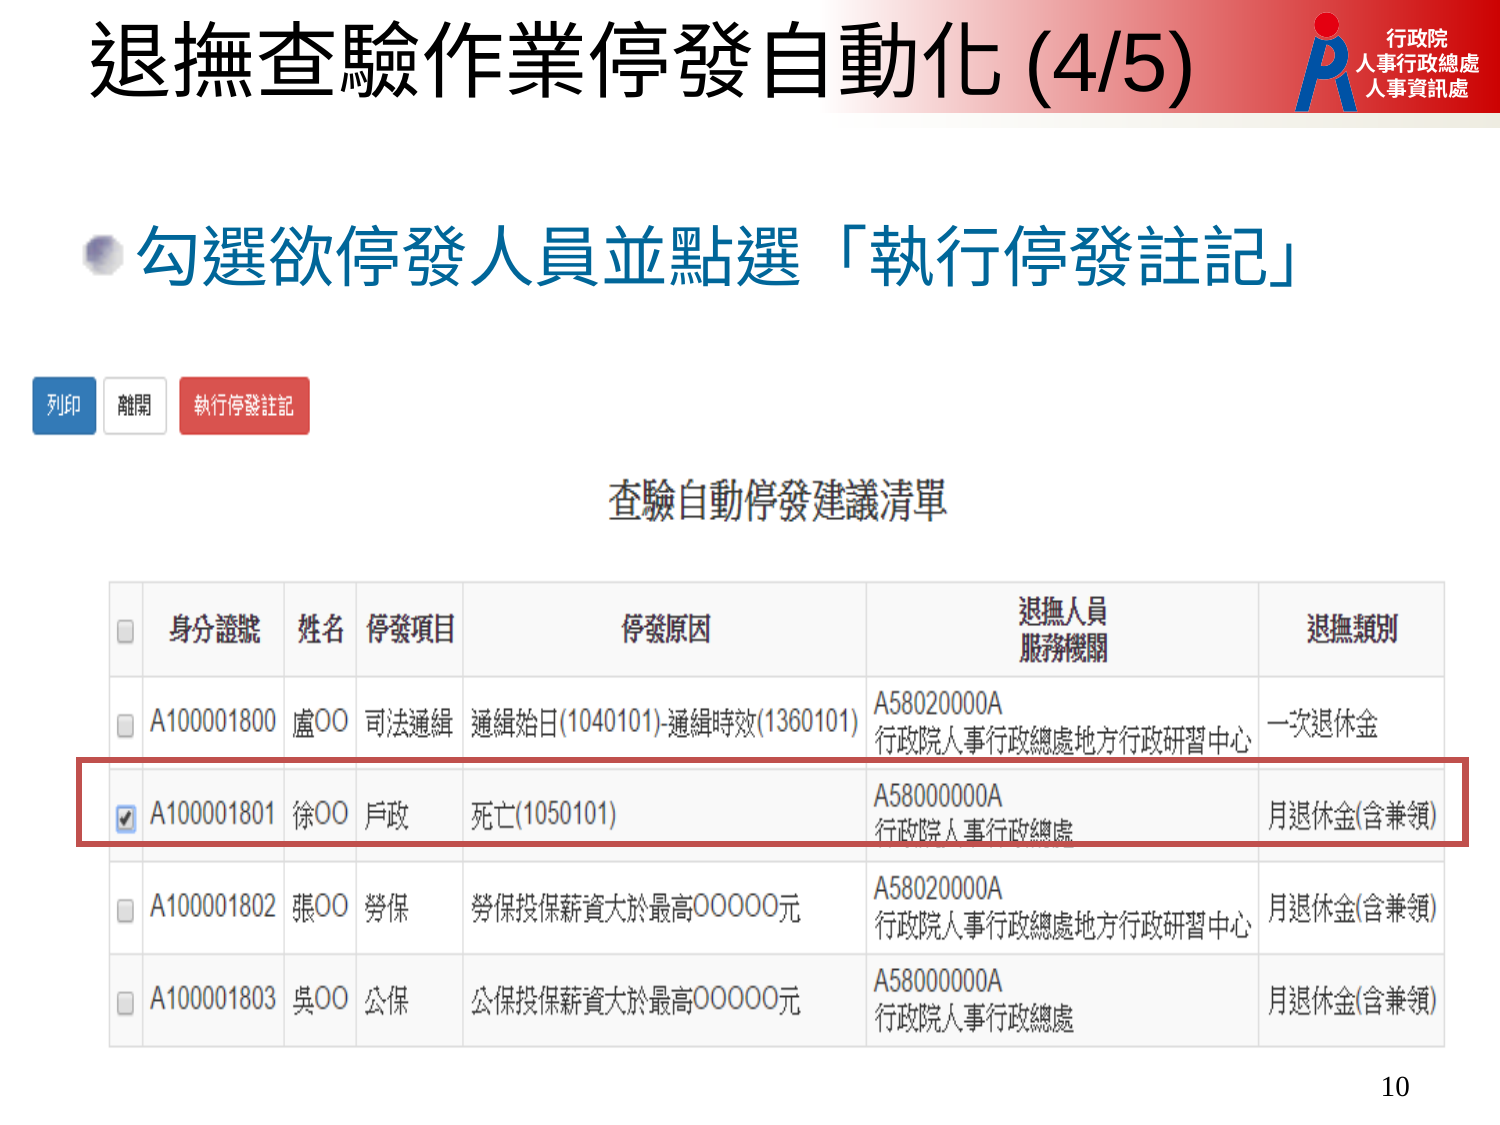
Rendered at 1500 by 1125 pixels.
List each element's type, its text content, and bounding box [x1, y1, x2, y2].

text_box <編號> [1074, 1075, 1426, 1110]
picture [1278, 0, 1374, 128]
picture [23, 362, 1473, 1075]
list 勾選欲停發人員並點選「執行停發註記」 [63, 206, 1414, 362]
title 退撫查驗作業停發自動化(4/5) [59, 4, 1225, 111]
